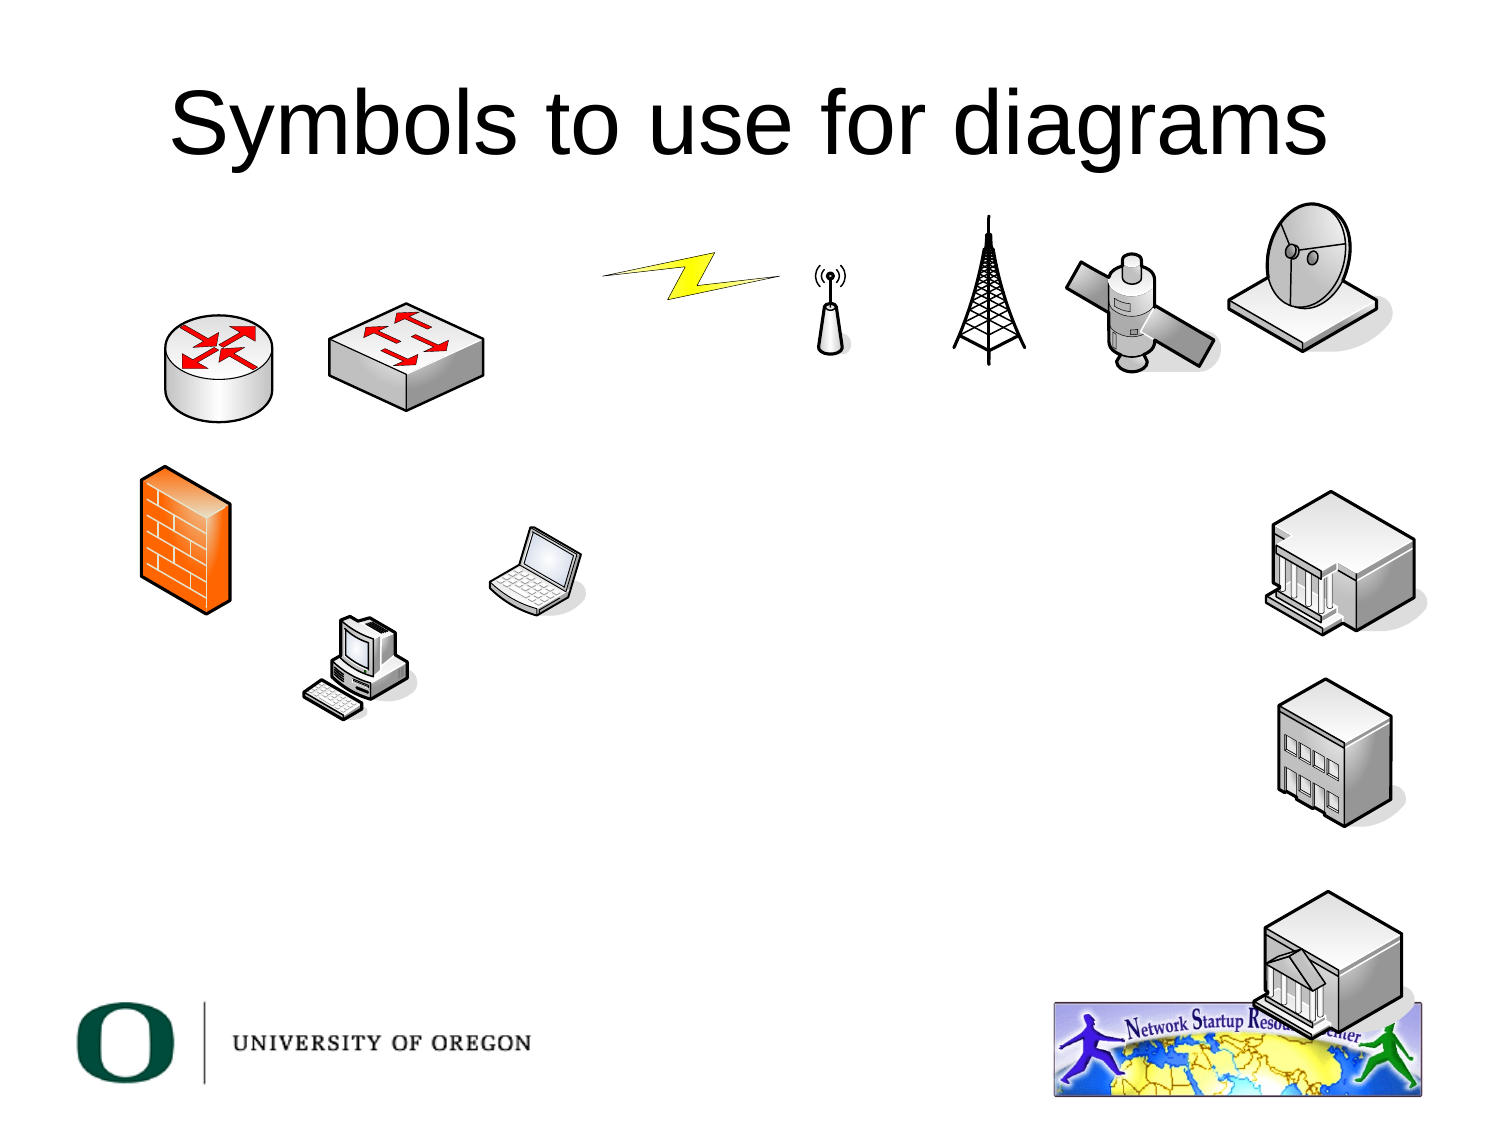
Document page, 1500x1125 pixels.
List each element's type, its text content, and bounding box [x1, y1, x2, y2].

chart [812, 262, 854, 359]
text_box [300, 612, 420, 724]
chart [162, 312, 276, 426]
text_box [1062, 200, 1396, 376]
chart [600, 249, 783, 303]
chart [1275, 675, 1409, 831]
picture [62, 998, 546, 1088]
chart [137, 462, 234, 618]
chart [950, 212, 1029, 368]
picture [1050, 999, 1426, 1100]
chart [1250, 887, 1418, 1043]
chart [1262, 487, 1430, 639]
chart [324, 299, 488, 442]
text_box [487, 525, 588, 619]
title Symbols to use for diagrams [75, 45, 1426, 201]
